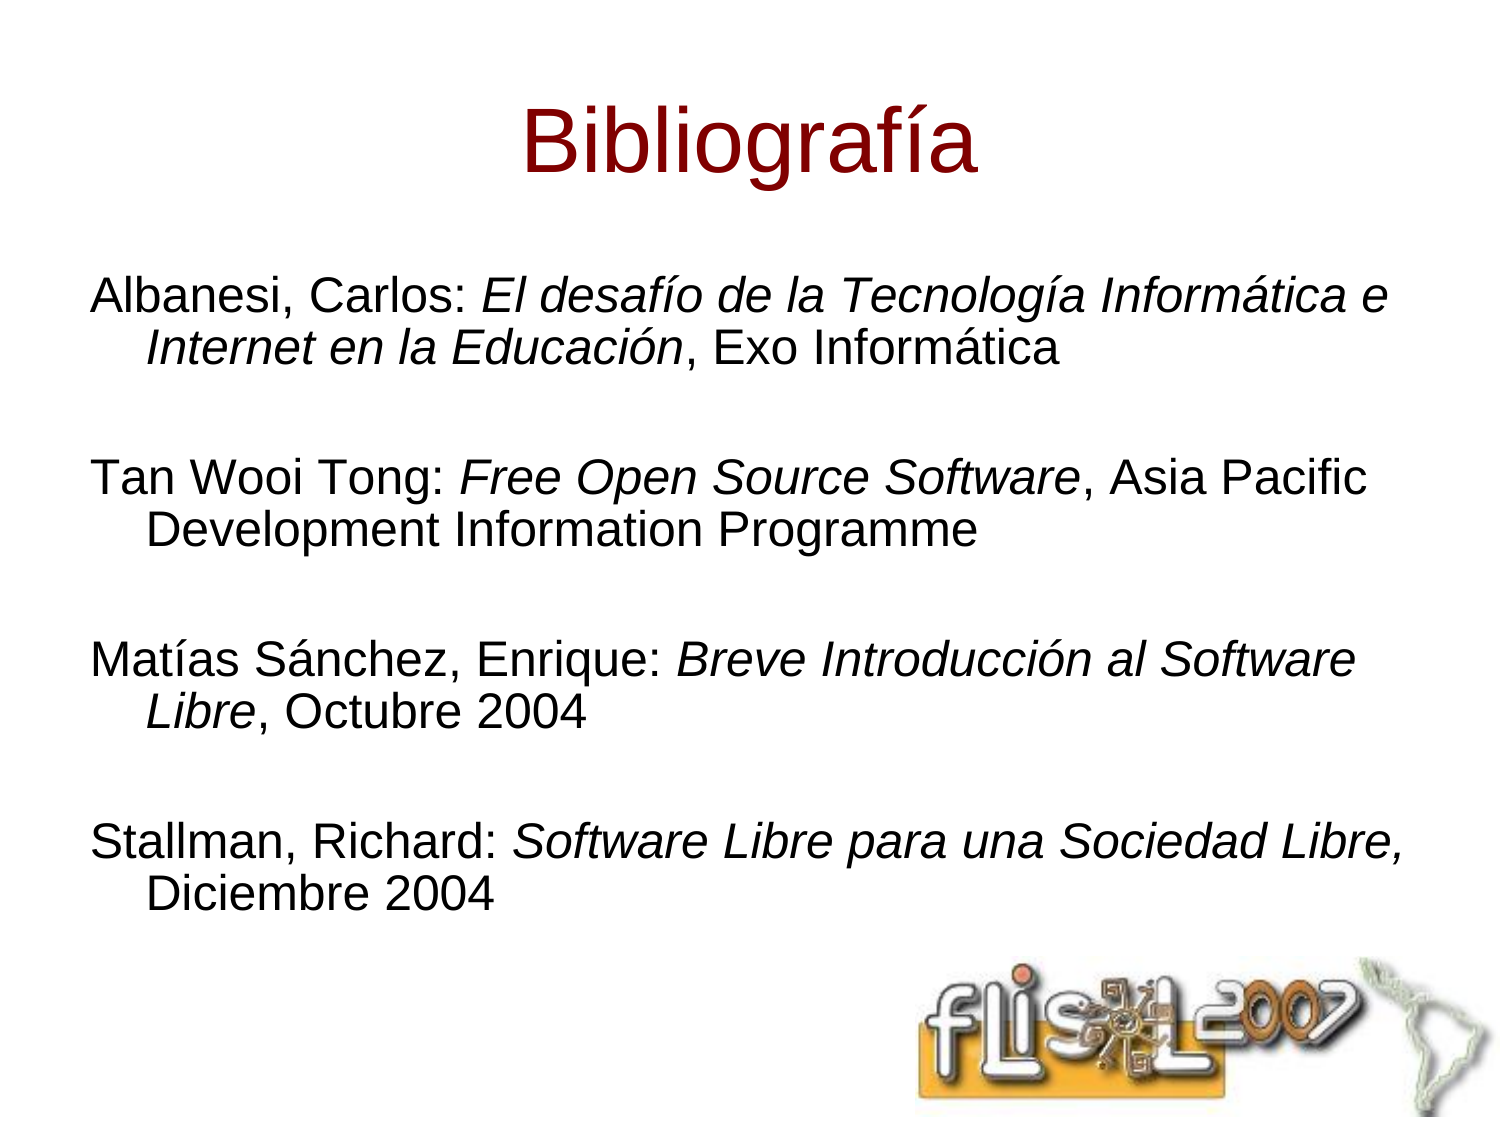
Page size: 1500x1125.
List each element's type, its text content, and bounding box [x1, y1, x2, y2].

picture [915, 956, 1500, 1117]
list Albanesi, Carlos: El desafío de la Tecnología Informática e Internet en la Educación, Exo Informática Tan Wooi Tong: Free Open Source Software, Asia Pacific Development Information Programme Matías Sánchez, Enrique: Breve Introducción al Software Libre, Octubre 2004 Stallman, Richard: Software Libre para una Sociedad Libre, Diciembre 2004 [74, 262, 1459, 1006]
title Bibliografía [75, 45, 1426, 233]
